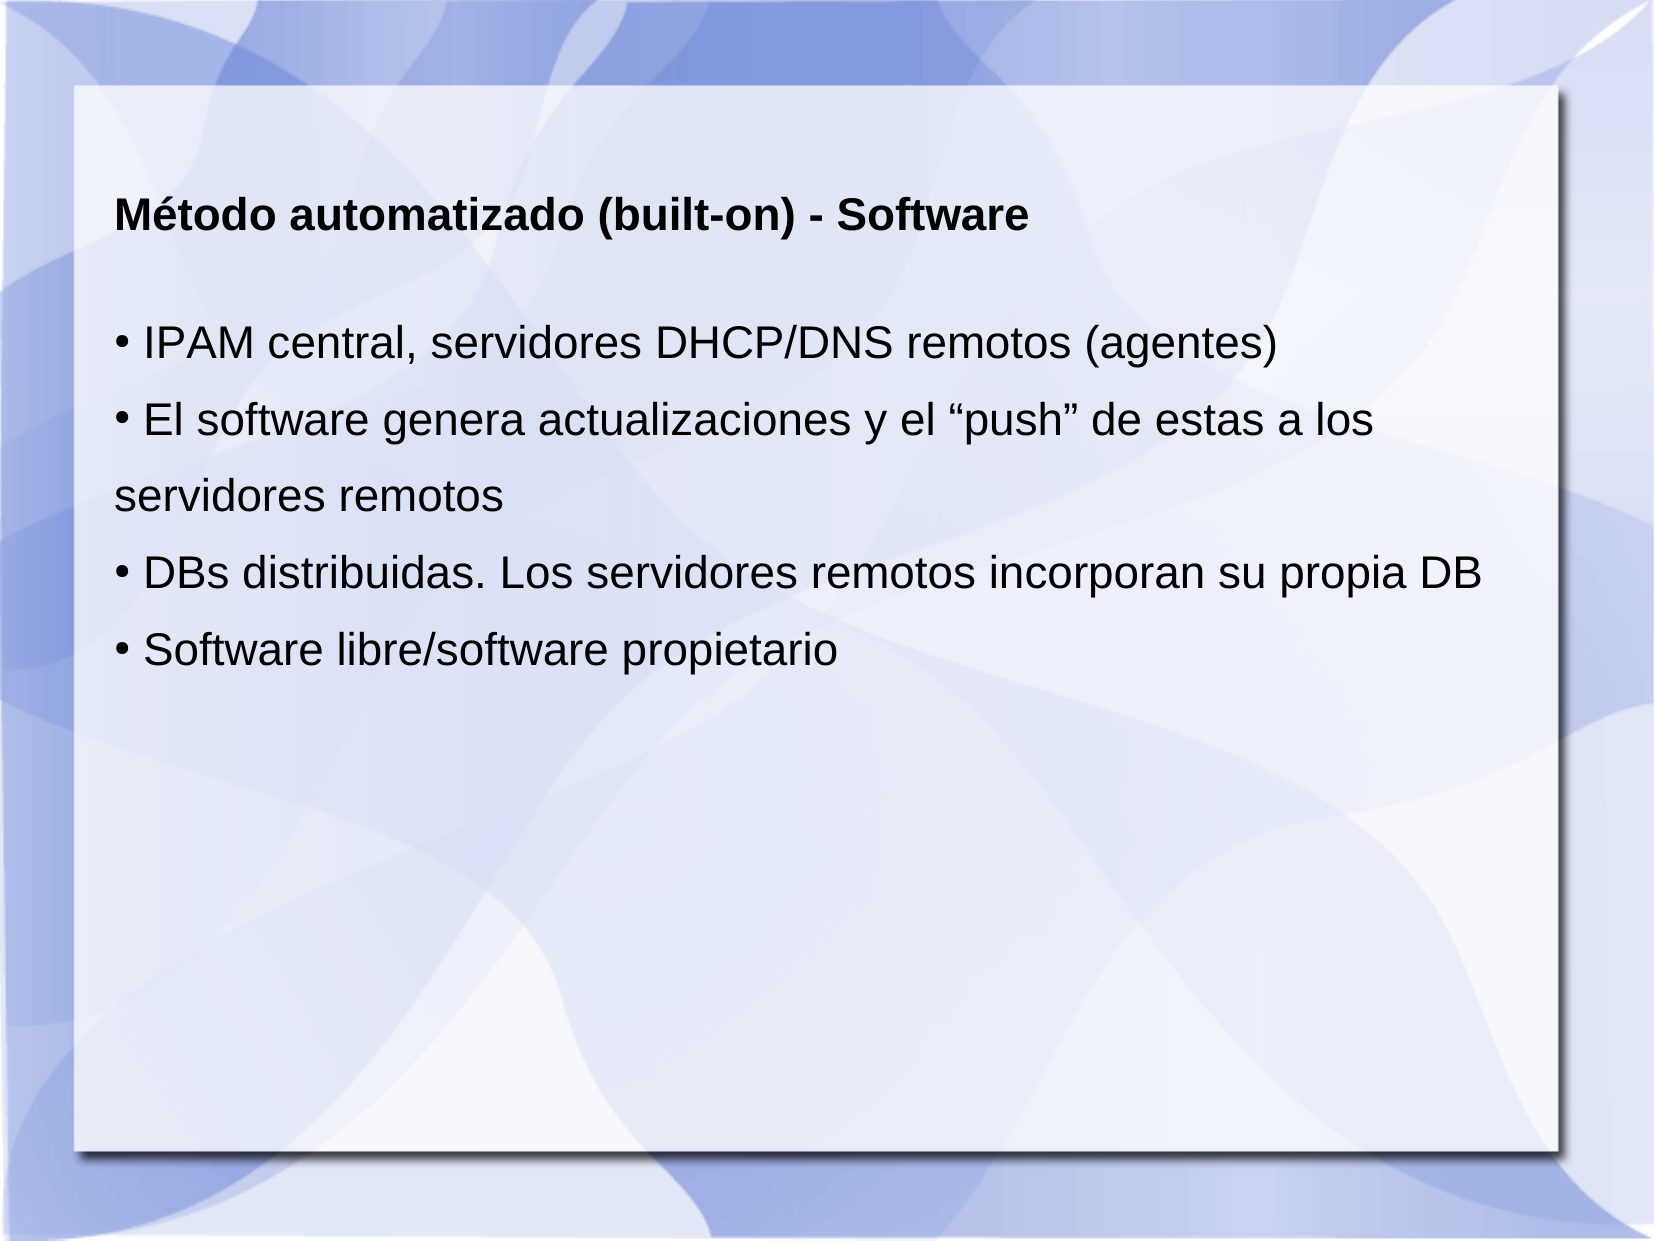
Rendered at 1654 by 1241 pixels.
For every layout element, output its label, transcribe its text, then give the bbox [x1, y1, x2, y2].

subtitle Método automatizado (built-on) - Software IPAM central, servidores DHCP/DNS remotos (agentes) El software genera actualizaciones y el “push” de estas a los servidores remotos DBs distribuidas. Los servidores remotos incorporan su propia DB Software libre/software propietario [114, 49, 1567, 918]
picture [0, 0, 1654, 1241]
